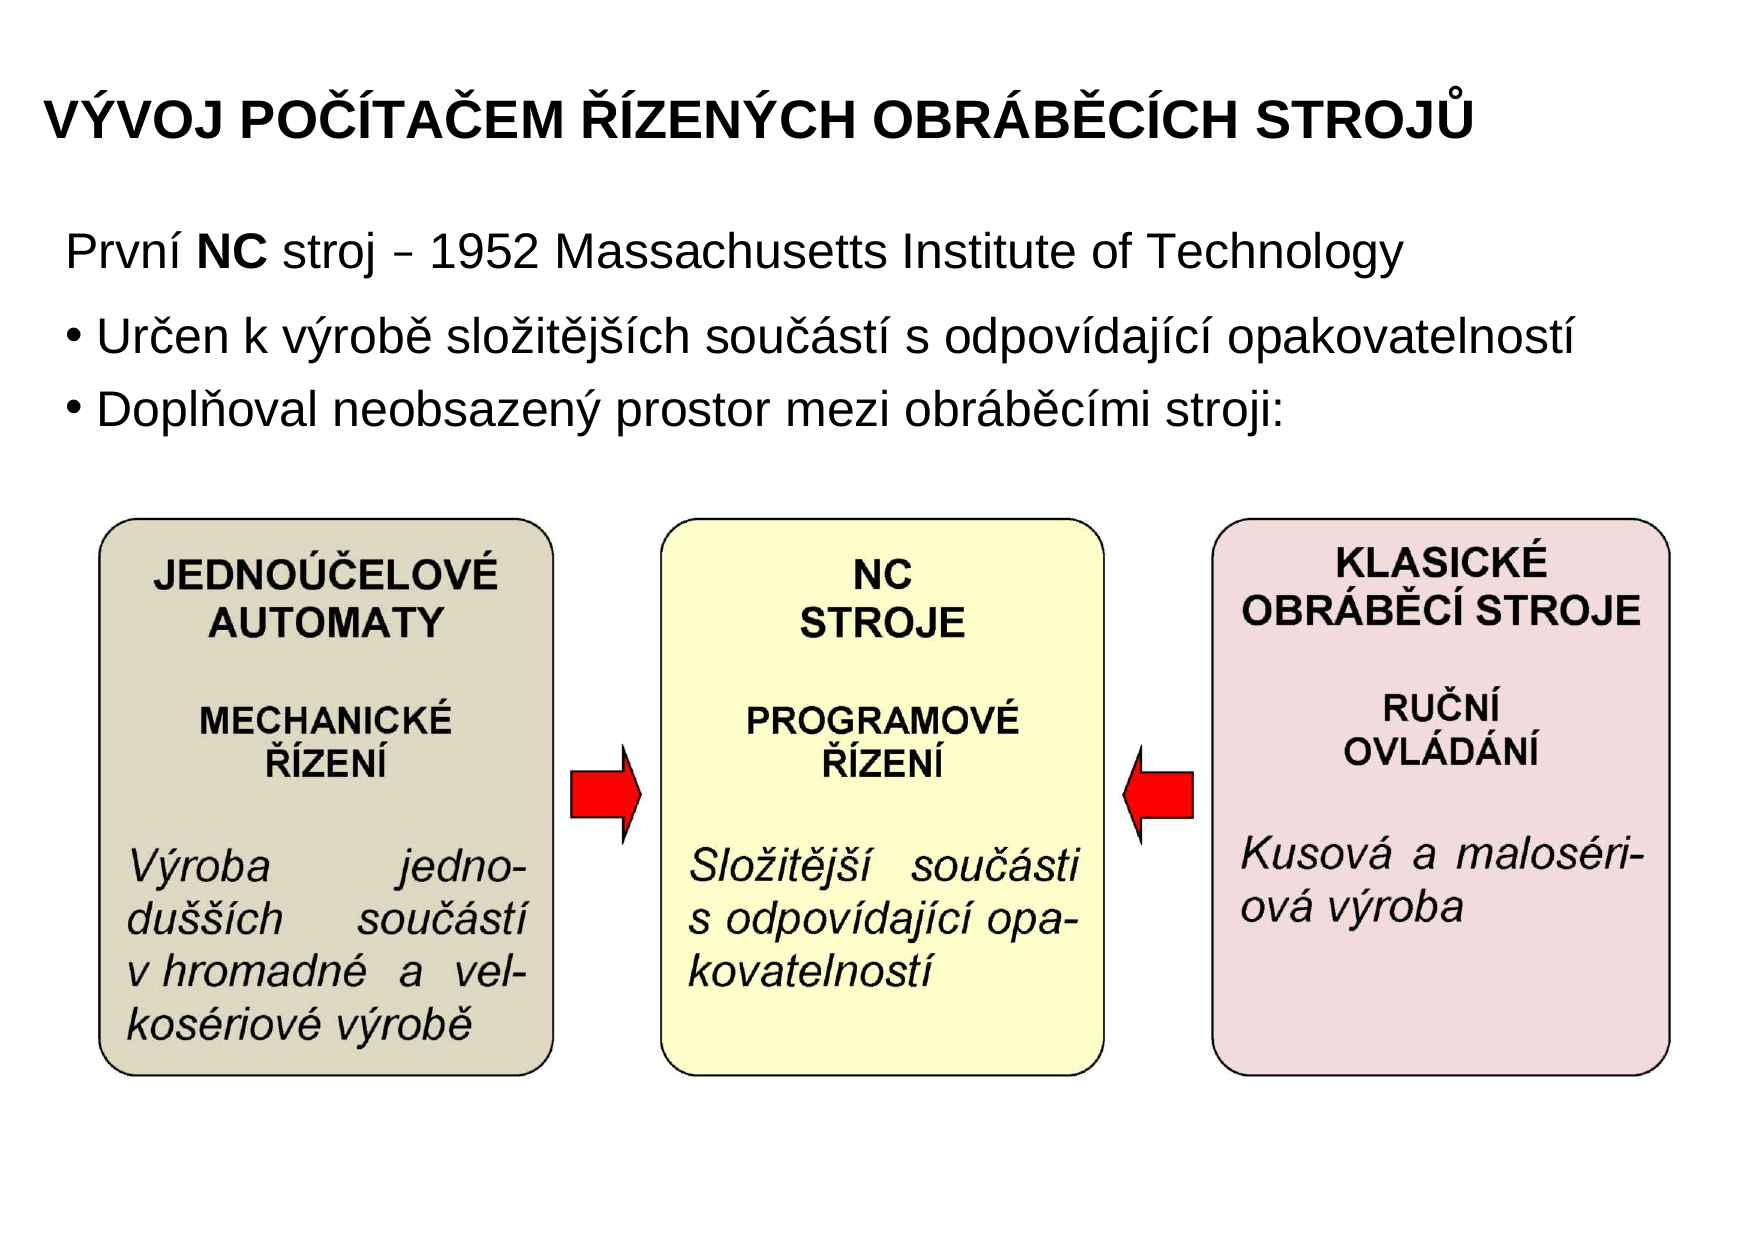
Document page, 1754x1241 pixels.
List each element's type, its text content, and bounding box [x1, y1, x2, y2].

text_box VÝVOJ POČÍTAČEM ŘÍZENÝCH OBRÁBĚCÍCH STROJŮ [43, 84, 1516, 194]
picture [50, 502, 1726, 1125]
text_box První NC stroj – 1952 Massachusetts Institute of Technology Určen k výrobě složitějších součástí s odpovídající opakovatelností Doplňoval neobsazený prostor mezi obráběcími stroji: [65, 218, 1669, 429]
